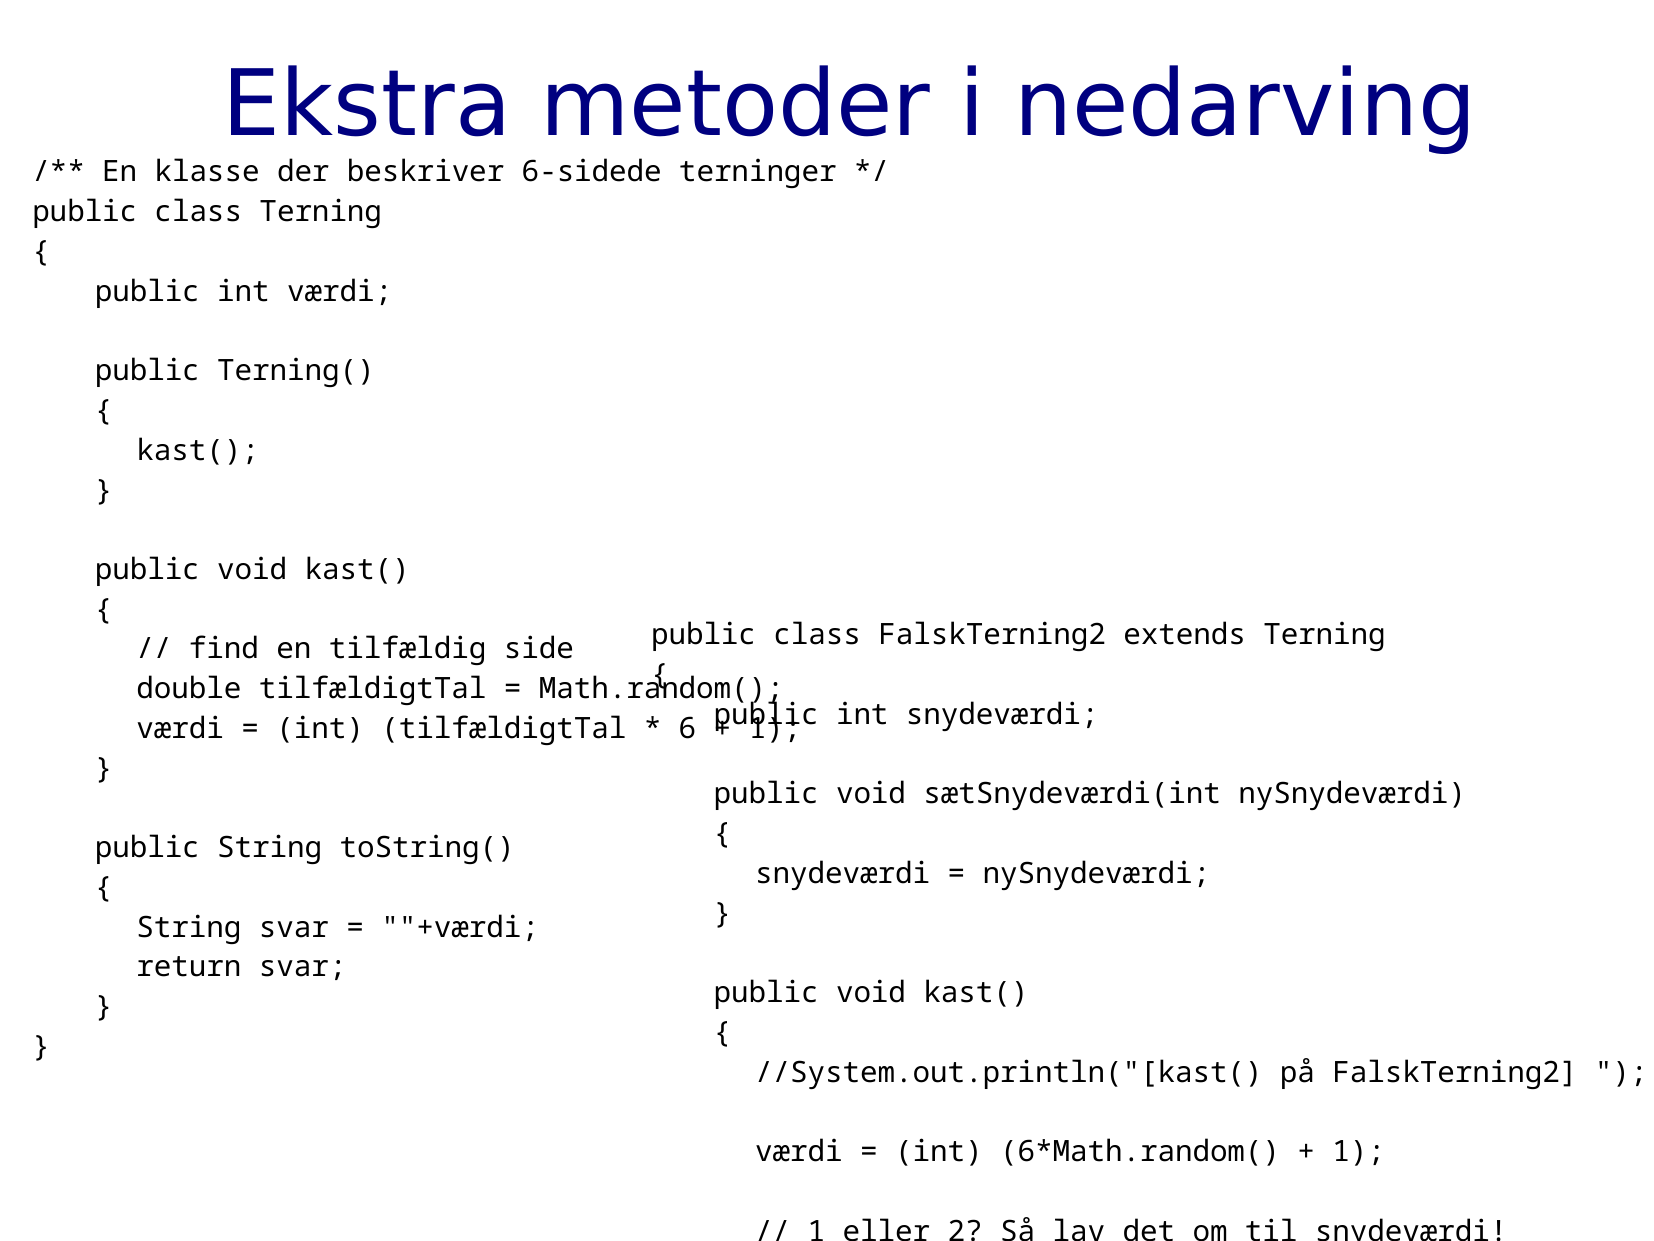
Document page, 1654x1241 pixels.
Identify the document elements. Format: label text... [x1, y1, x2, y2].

text_box /** En klasse der beskriver 6-sidede terninger */ public class Terning { public int værdi; public Terning() { kast(); } public void kast() { // find en tilfældig side double tilfældigtTal = Math.random(); værdi = (int) (tilfældigtTal * 6 + 1); } public String toString() { String svar = ""+værdi; return svar; } } [26, 144, 896, 922]
text_box public class FalskTerning2 extends Terning { public int snydeværdi; public void sætSnydeværdi(int nySnydeværdi) { snydeværdi = nySnydeværdi; } public void kast() { //System.out.println("[kast() på FalskTerning2] "); værdi = (int) (6*Math.random() + 1); // 1 eller 2? Så lav det om til snydeværdi! if ( værdi <= 2 ) værdi = snydeværdi; } } [645, 607, 1654, 1241]
title Ekstra metoder i nedarving [156, 0, 1534, 208]
